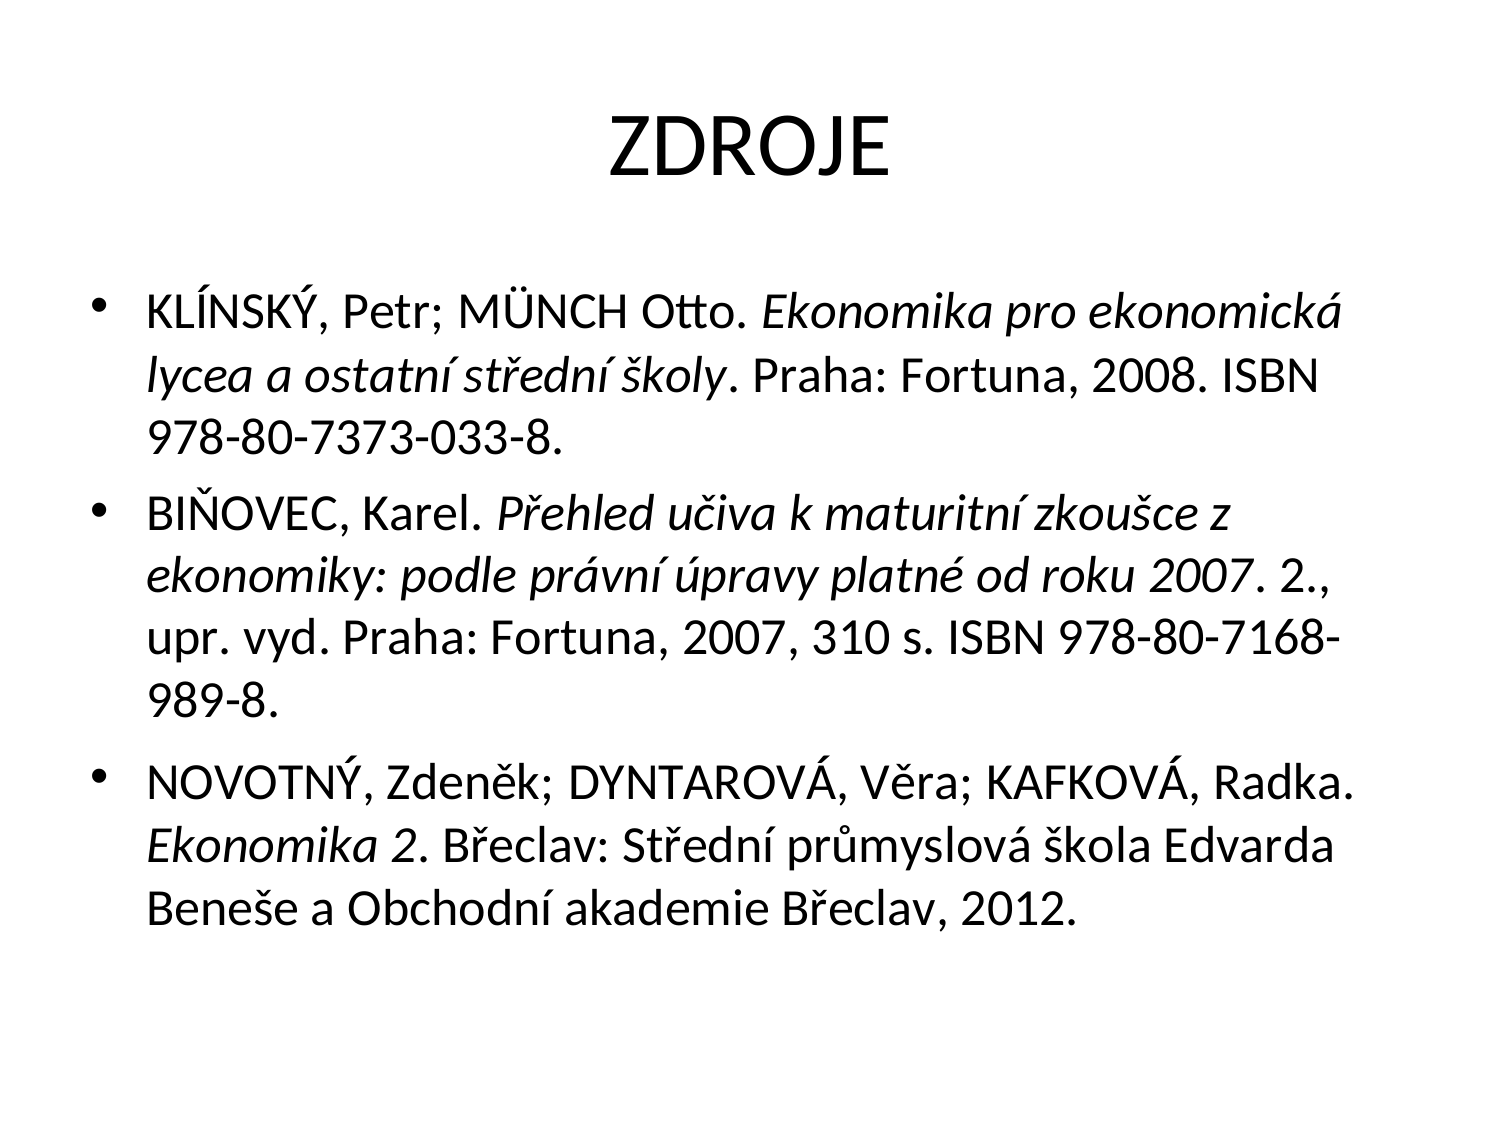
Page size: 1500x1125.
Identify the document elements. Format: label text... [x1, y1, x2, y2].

title ZDROJE [75, 45, 1426, 233]
list KLÍNSKÝ, Petr; MÜNCH Otto. Ekonomika pro ekonomická lycea a ostatní střední školy. Praha: Fortuna, 2008. ISBN 978-80-7373-033-8. BIŇOVEC, Karel. Přehled učiva k maturitní zkoušce z ekonomiky: podle právní úpravy platné od roku 2007. 2., upr. vyd. Praha: Fortuna, 2007, 310 s. ISBN 978-80-7168-989-8. NOVOTNÝ, Zdeněk; DYNTAROVÁ, Věra; KAFKOVÁ, Radka. Ekonomika 2. Břeclav: Střední průmyslová škola Edvarda Beneše a Obchodní akademie Břeclav, 2012. [75, 262, 1426, 1019]
